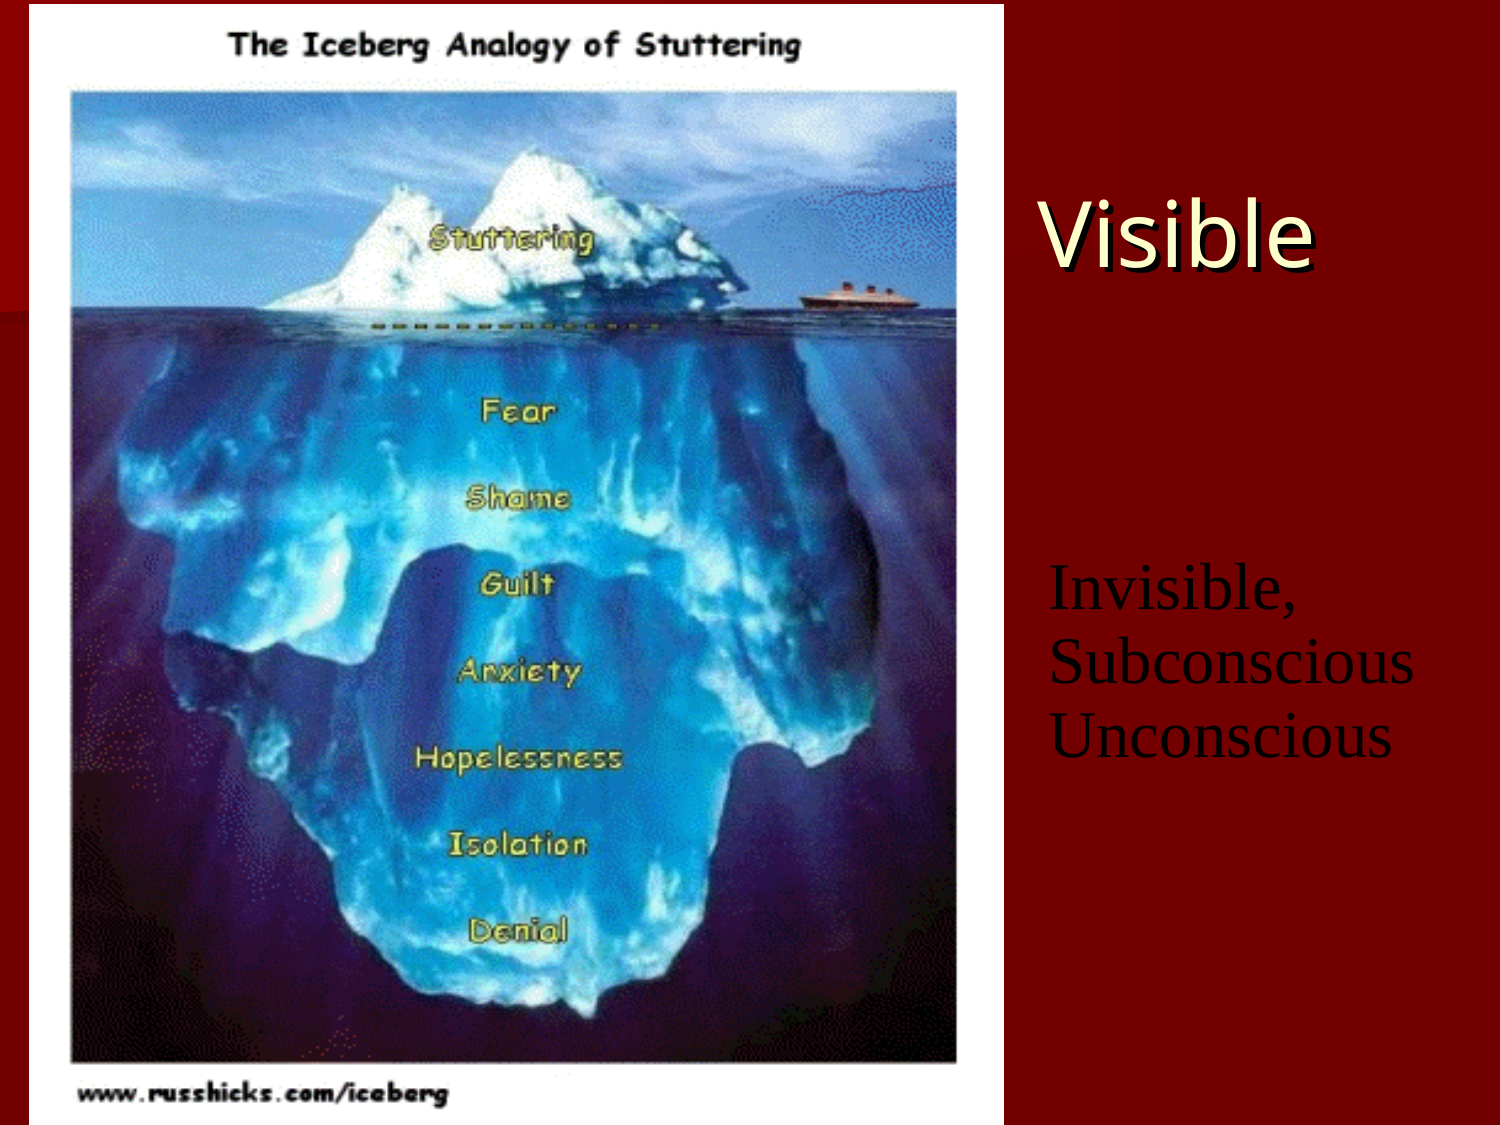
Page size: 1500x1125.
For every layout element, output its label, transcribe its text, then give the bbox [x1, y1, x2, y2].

picture [29, 4, 1004, 1125]
title Visible [1004, 137, 1500, 325]
text_box Invisible, Subconscious Unconscious [1033, 542, 1500, 798]
